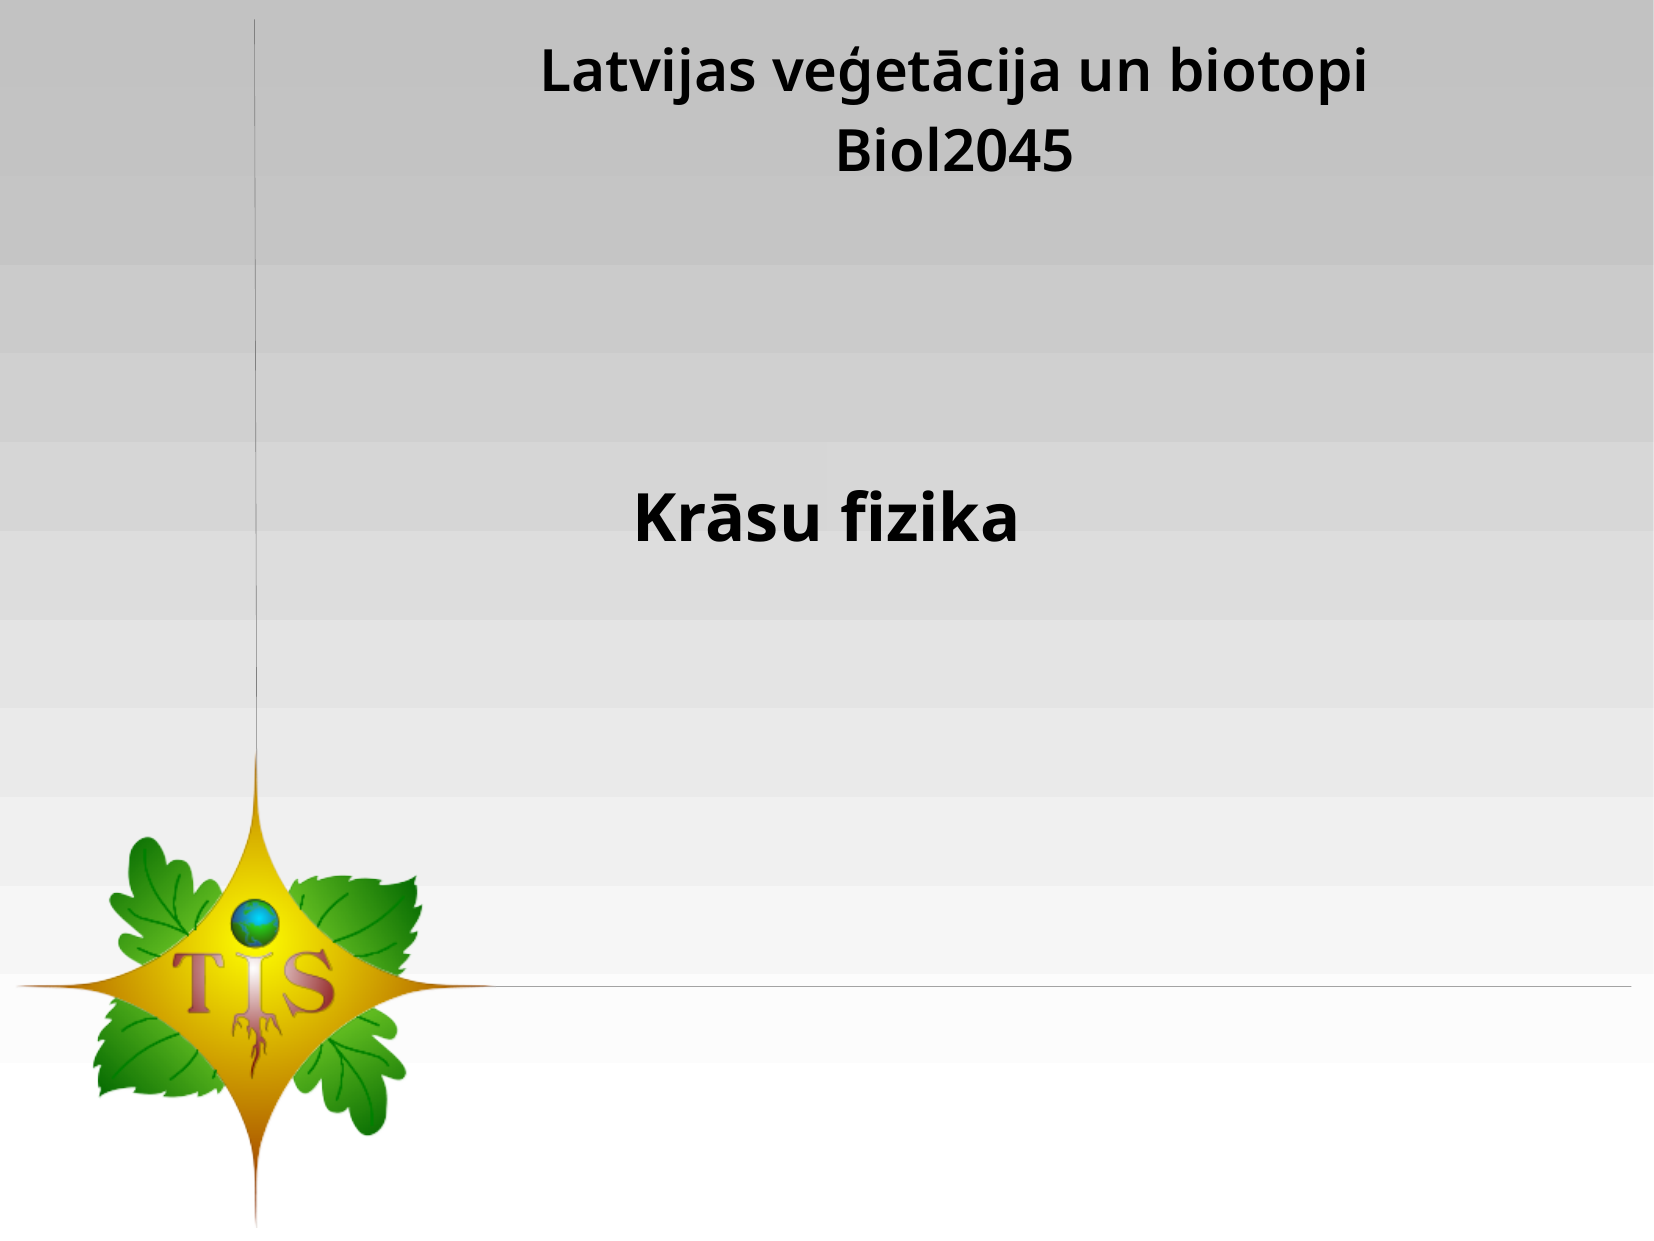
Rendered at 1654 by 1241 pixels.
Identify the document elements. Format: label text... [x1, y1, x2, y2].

title Krāsu fizika [108, 305, 1546, 726]
picture [0, 0, 1654, 1241]
